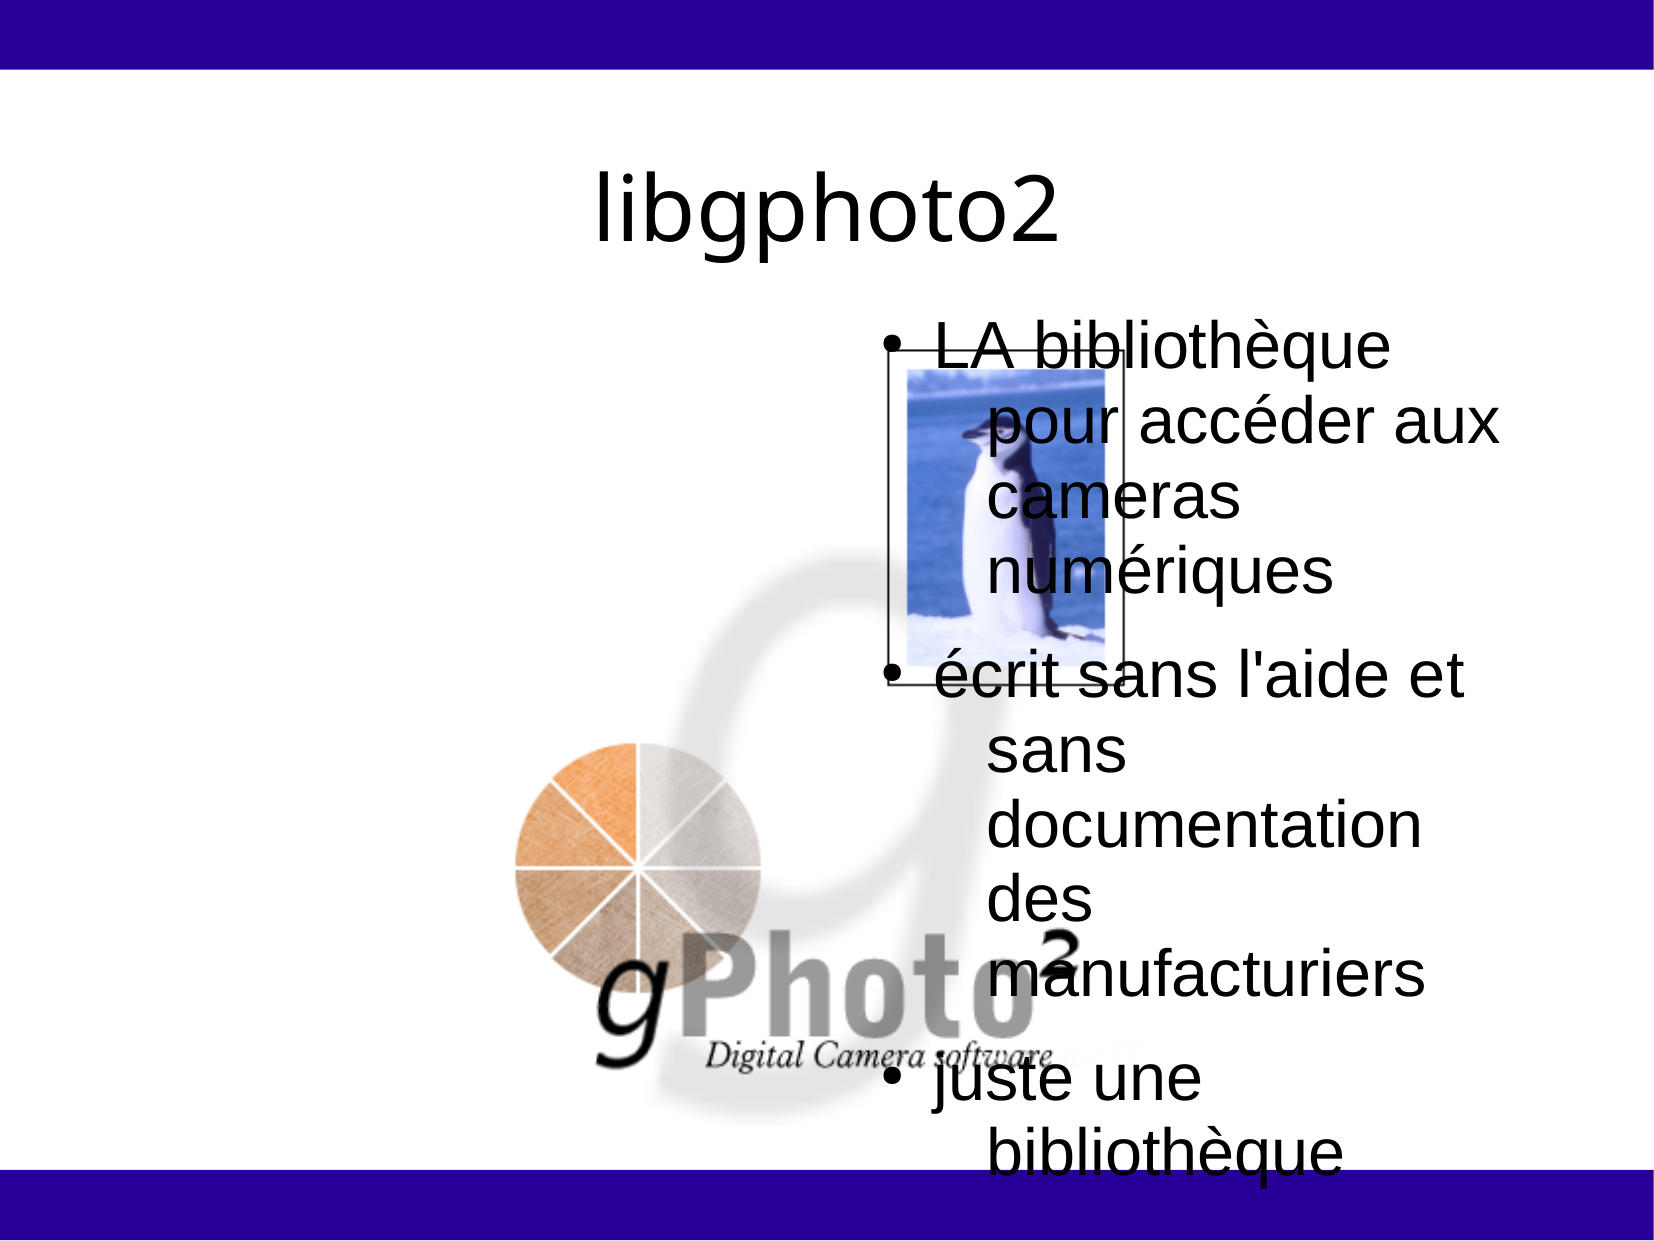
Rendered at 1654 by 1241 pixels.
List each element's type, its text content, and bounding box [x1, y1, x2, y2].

title libgphoto2 [121, 102, 1534, 311]
picture [148, 344, 845, 1126]
list LA bibliothèque pour accéder aux cameras numériques écrit sans l'aide et sans documentation des manufacturiers juste une bibliothèque [845, 308, 1535, 1152]
